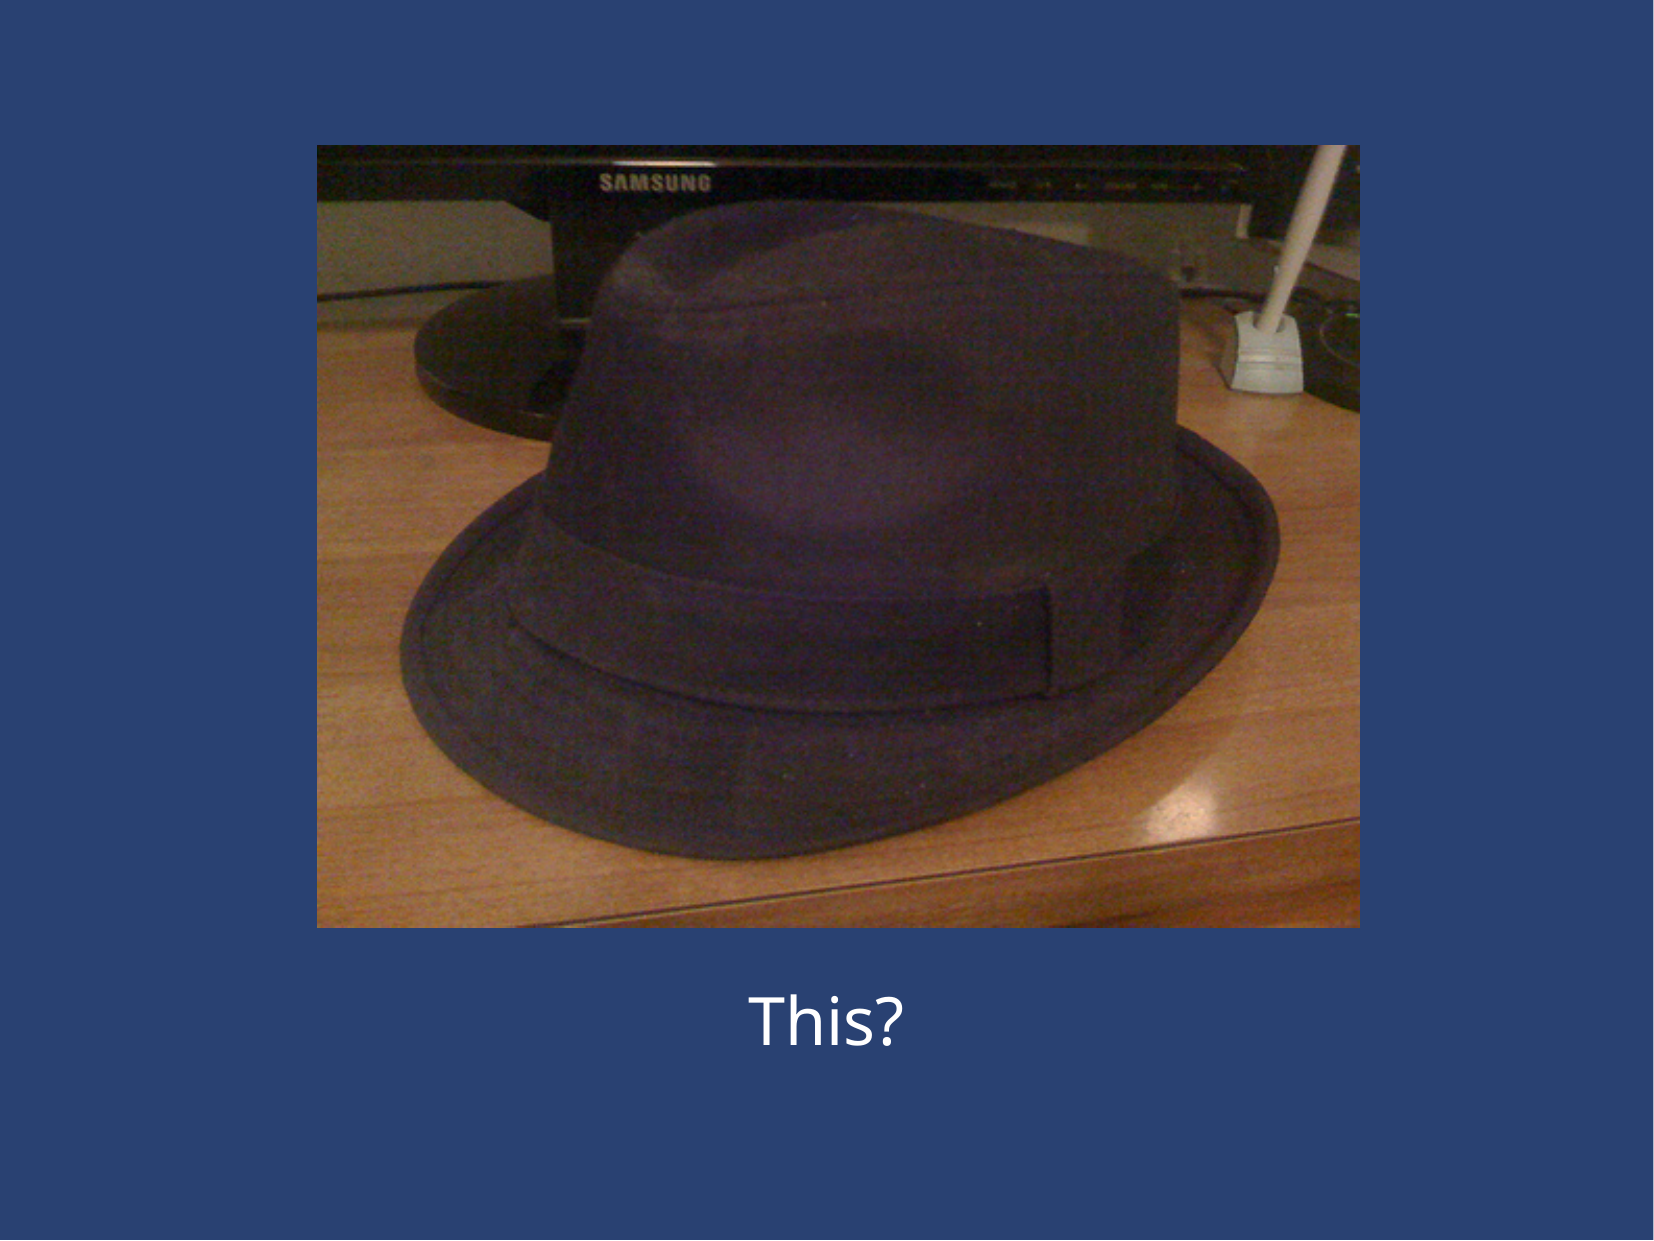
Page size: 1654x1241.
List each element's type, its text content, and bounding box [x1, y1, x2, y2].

subtitle This? [82, 937, 1571, 1102]
picture [317, 145, 1360, 928]
